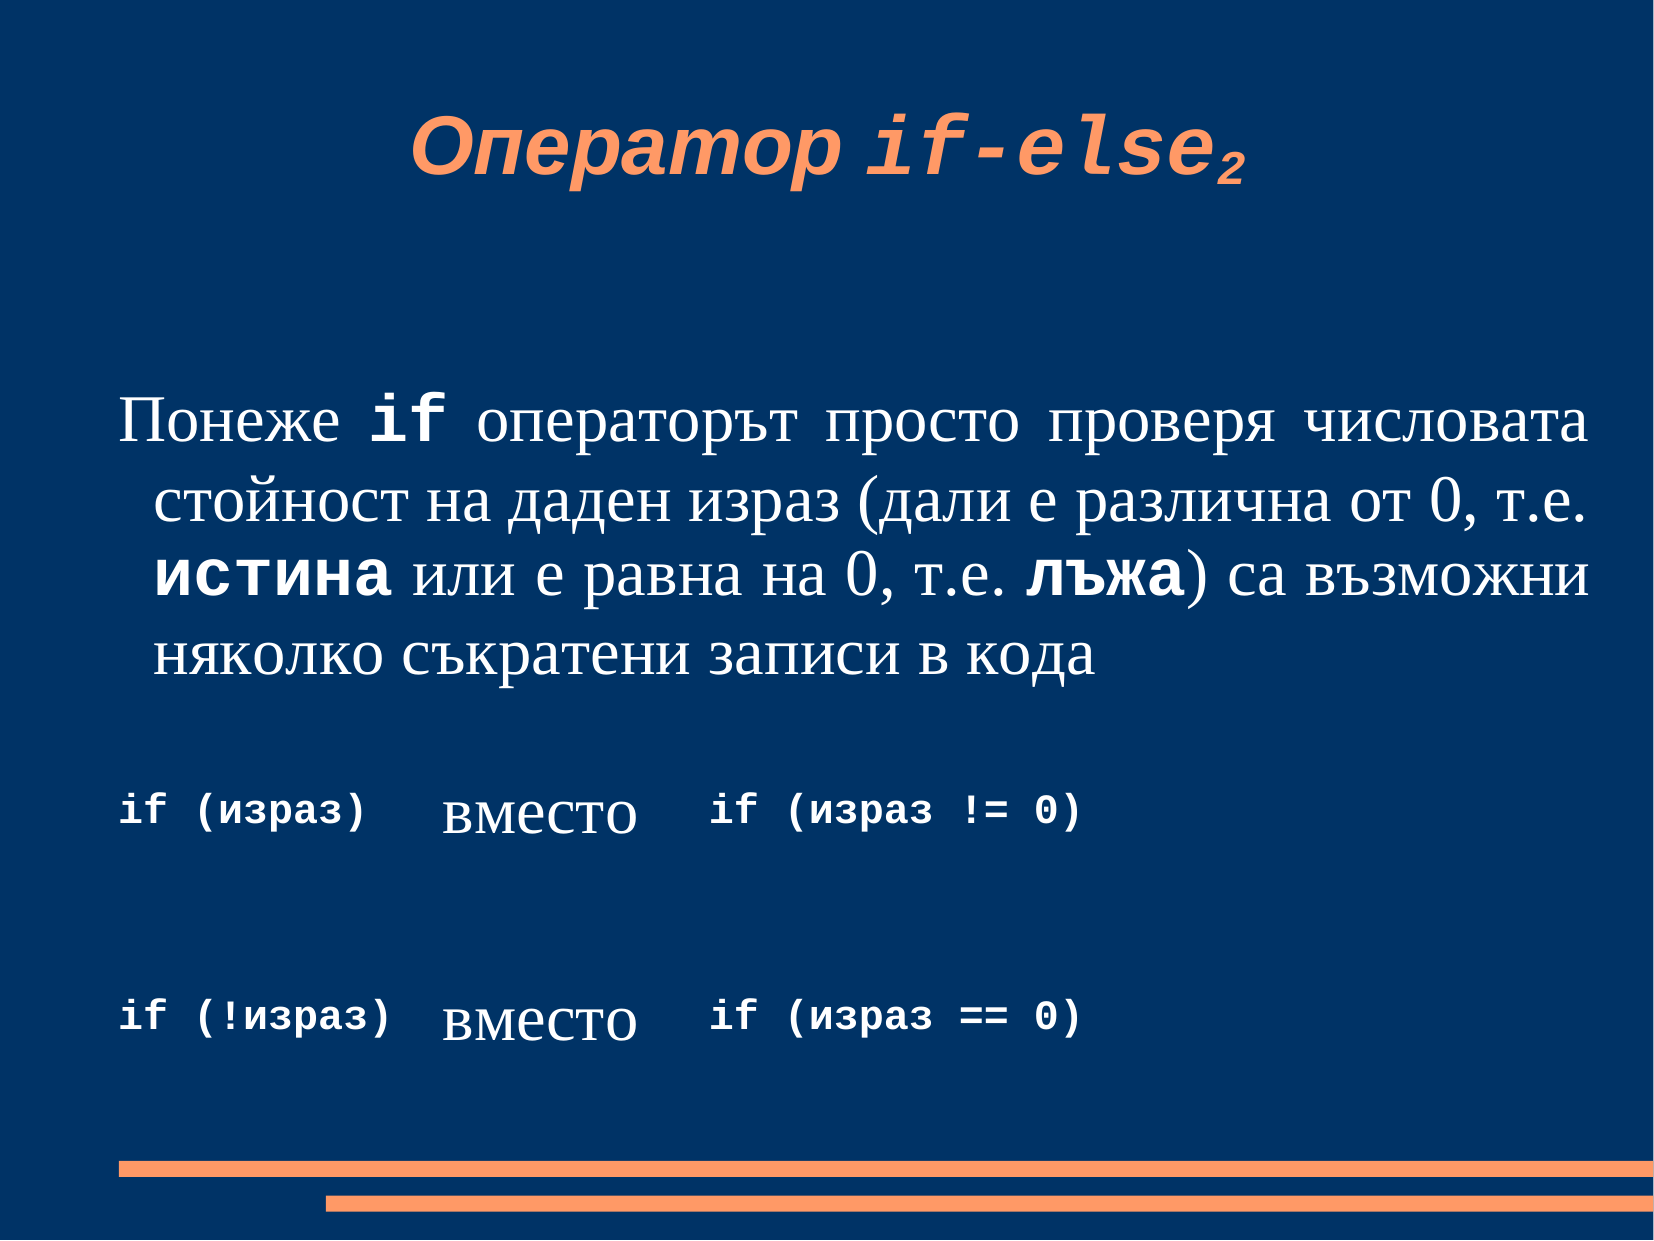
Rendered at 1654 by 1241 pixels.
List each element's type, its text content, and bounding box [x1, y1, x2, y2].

title Оператор if-else2 [121, 53, 1534, 247]
text_box вместо [442, 931, 650, 1105]
text_box if (израз) [118, 708, 591, 915]
text_box вместо [442, 725, 650, 898]
text_box Понеже if операторът просто проверя числовата стойност на даден израз (дали е различна от 0, т.е. истина или е равна на 0, т.е. лъжа) са възможни няколко съкратени записи в кода [118, 382, 1592, 690]
text_box if (израз != 0) [708, 708, 1182, 915]
text_box if (израз == 0) [708, 915, 1182, 1123]
text_box if (!израз) [118, 915, 591, 1123]
